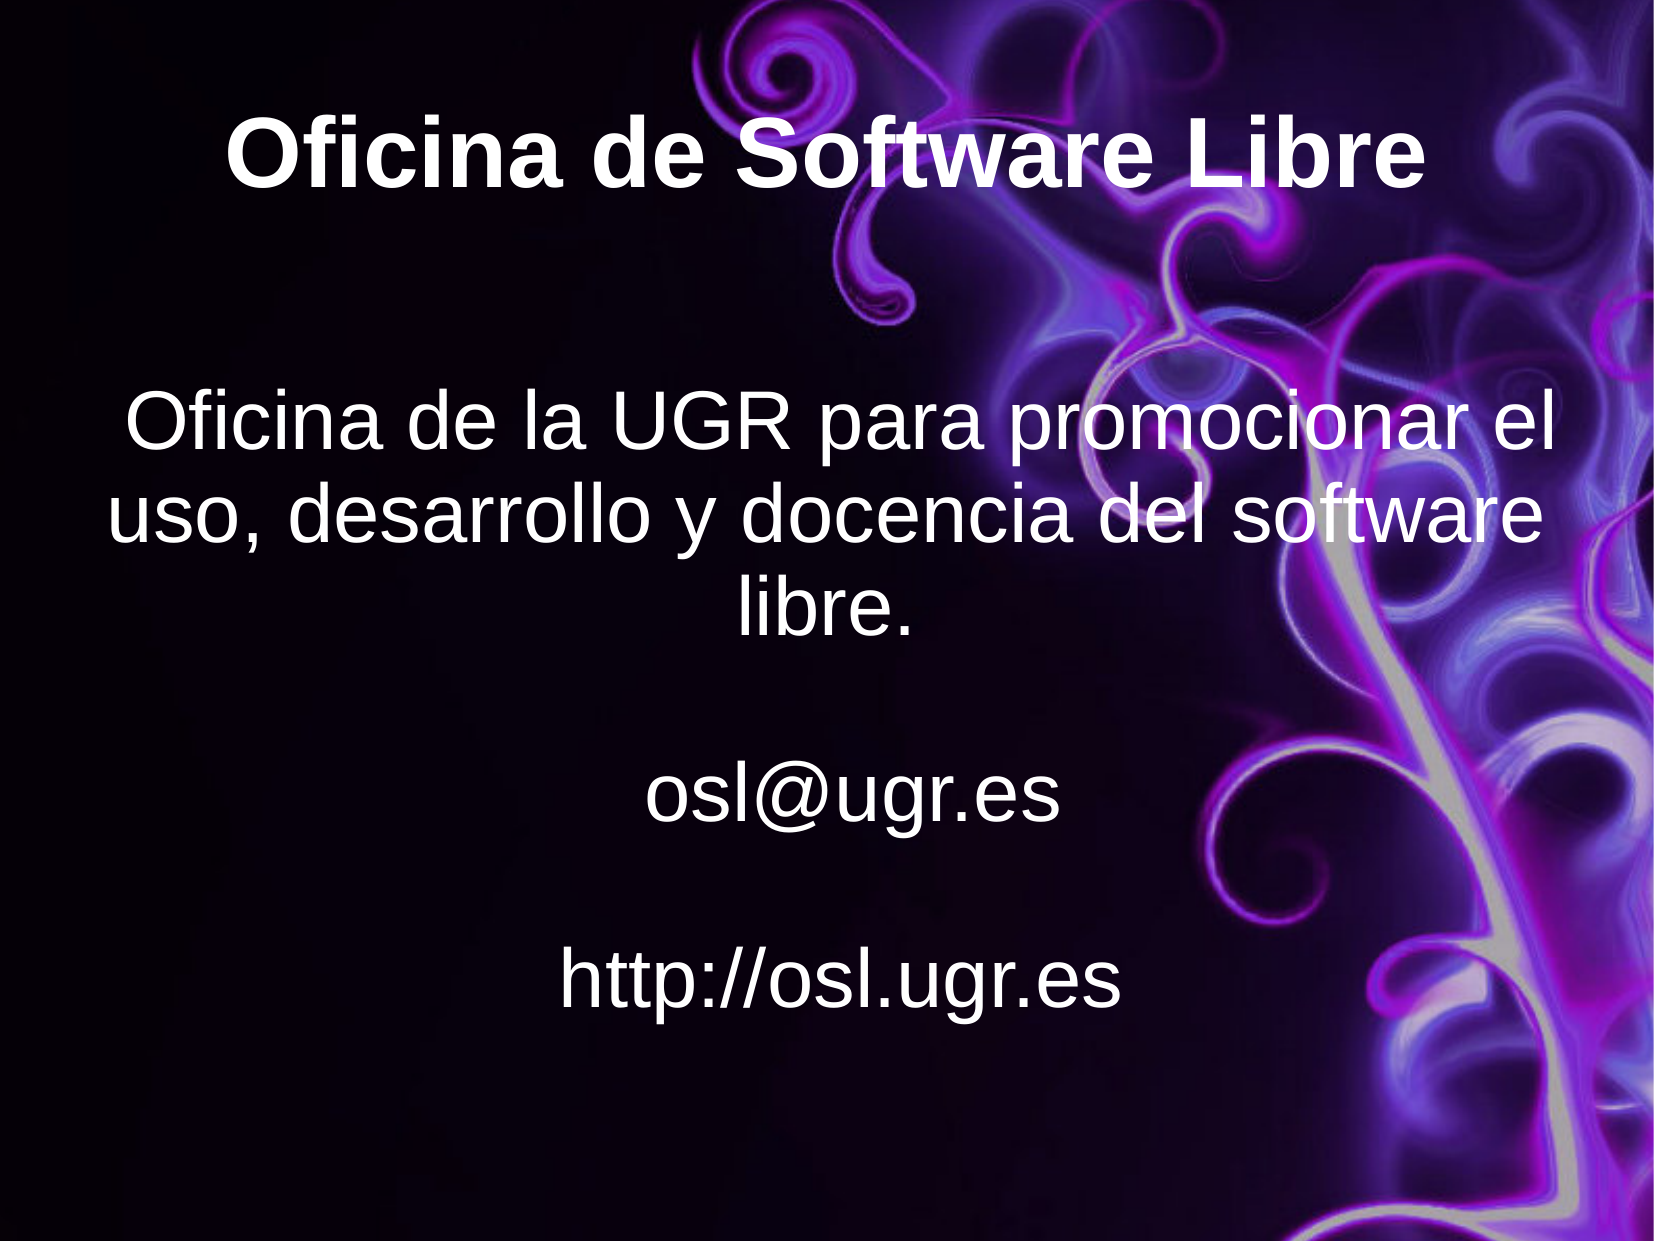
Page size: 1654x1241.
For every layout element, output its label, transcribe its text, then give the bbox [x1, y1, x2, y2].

picture [426, 250, 1227, 290]
title Oficina de Software Libre [82, 56, 1571, 250]
subtitle Oficina de la UGR para promocionar el uso, desarrollo y docencia del software libre. osl@ugr.es http://osl.ugr.es [82, 290, 1571, 1109]
